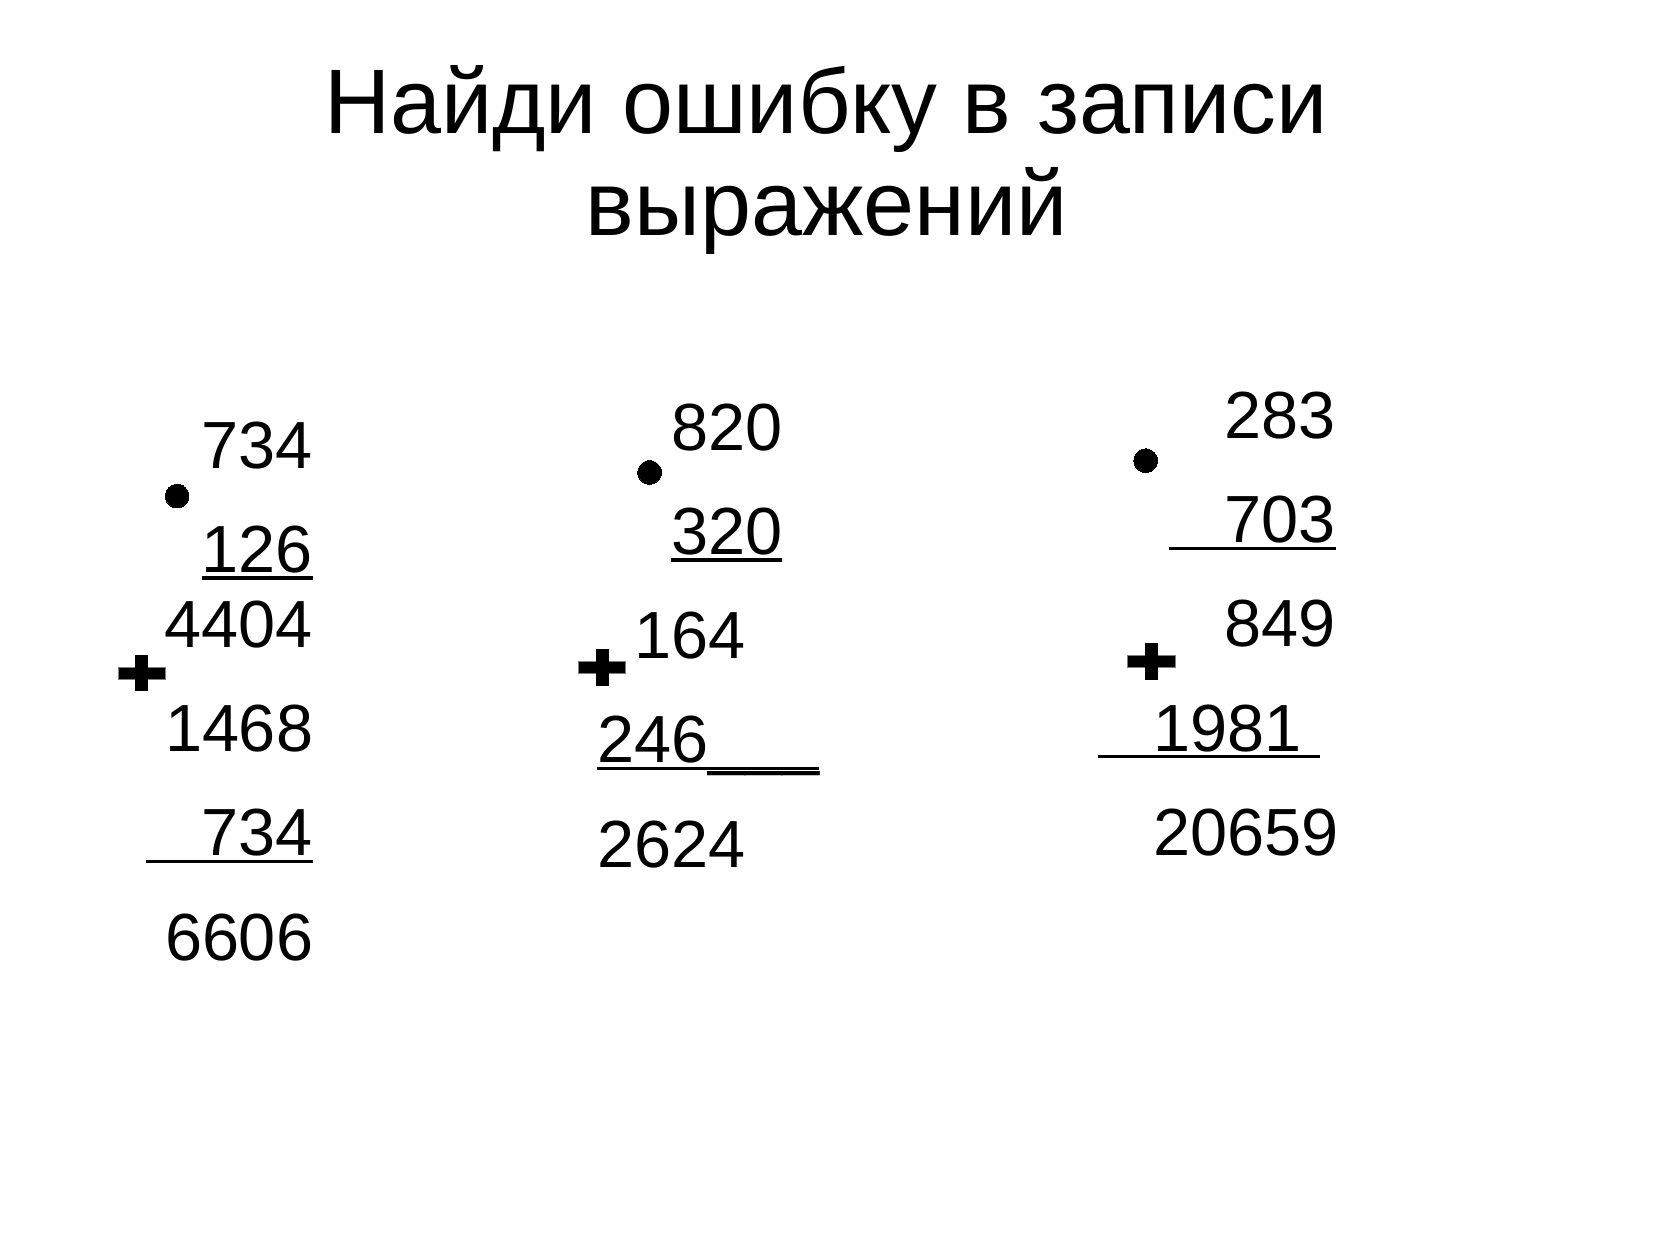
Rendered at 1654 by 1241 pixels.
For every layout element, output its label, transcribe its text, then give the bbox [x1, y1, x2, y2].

title Найди ошибку в записи выражений [82, 49, 1571, 257]
text_box [578, 649, 626, 686]
list 734 126 4404 1468 734 6606 [35, 303, 508, 1123]
text_box [118, 655, 166, 691]
text_box [165, 484, 189, 508]
text_box [1133, 448, 1158, 473]
list 820 320 164 246___ 2624 [578, 389, 1028, 1158]
text_box [637, 460, 662, 485]
text_box [1127, 643, 1176, 680]
list 283 703 849 1981 20659 [1098, 377, 1595, 1123]
